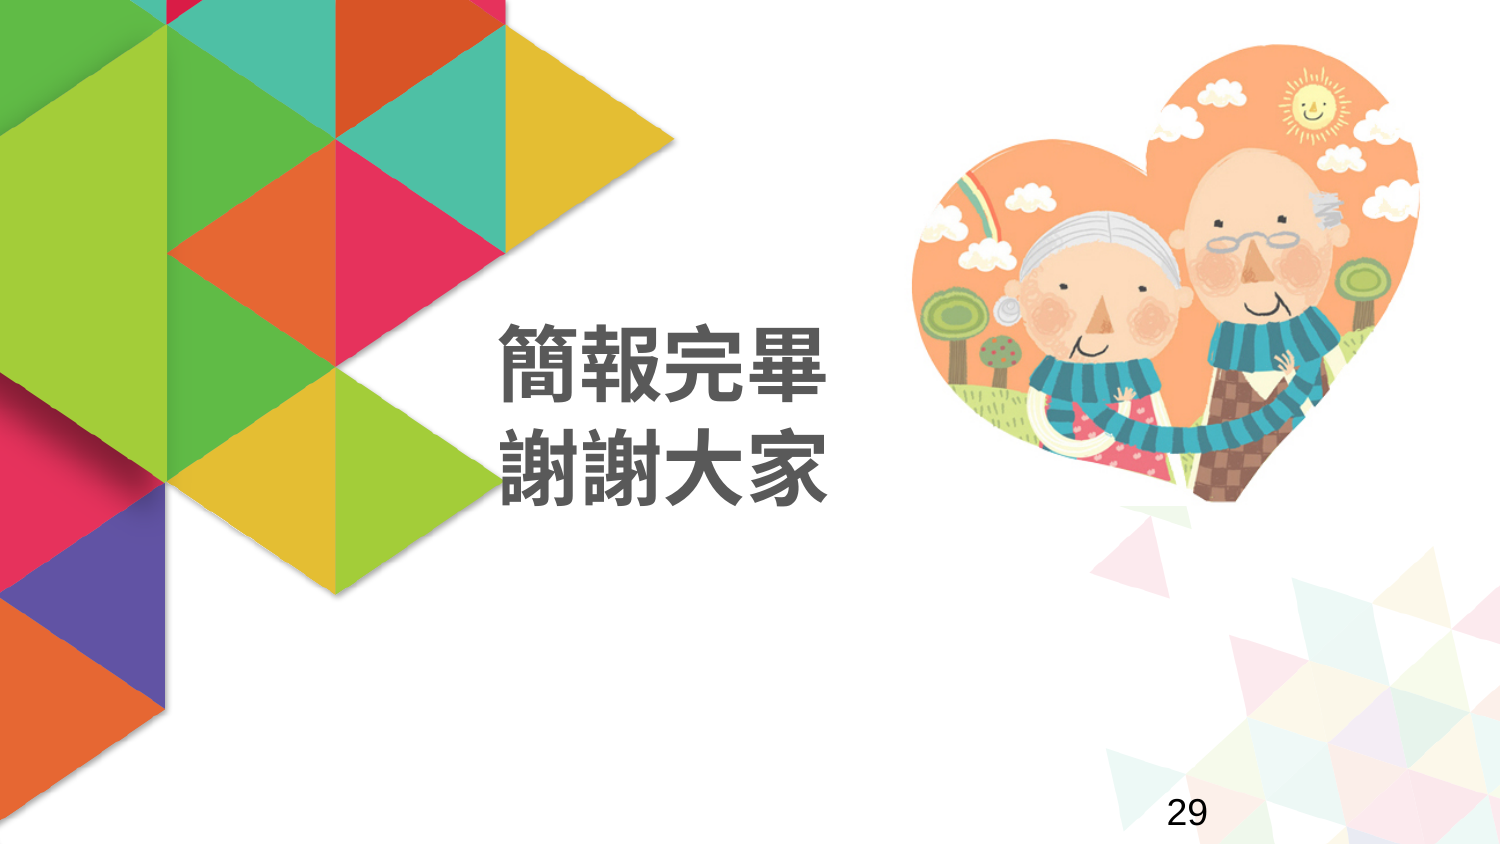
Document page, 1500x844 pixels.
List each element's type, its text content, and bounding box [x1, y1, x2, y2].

text_box <編號> [1151, 787, 1490, 833]
text_box 簡報完畢 謝謝大家 [0, 300, 845, 524]
picture [0, 0, 1500, 844]
